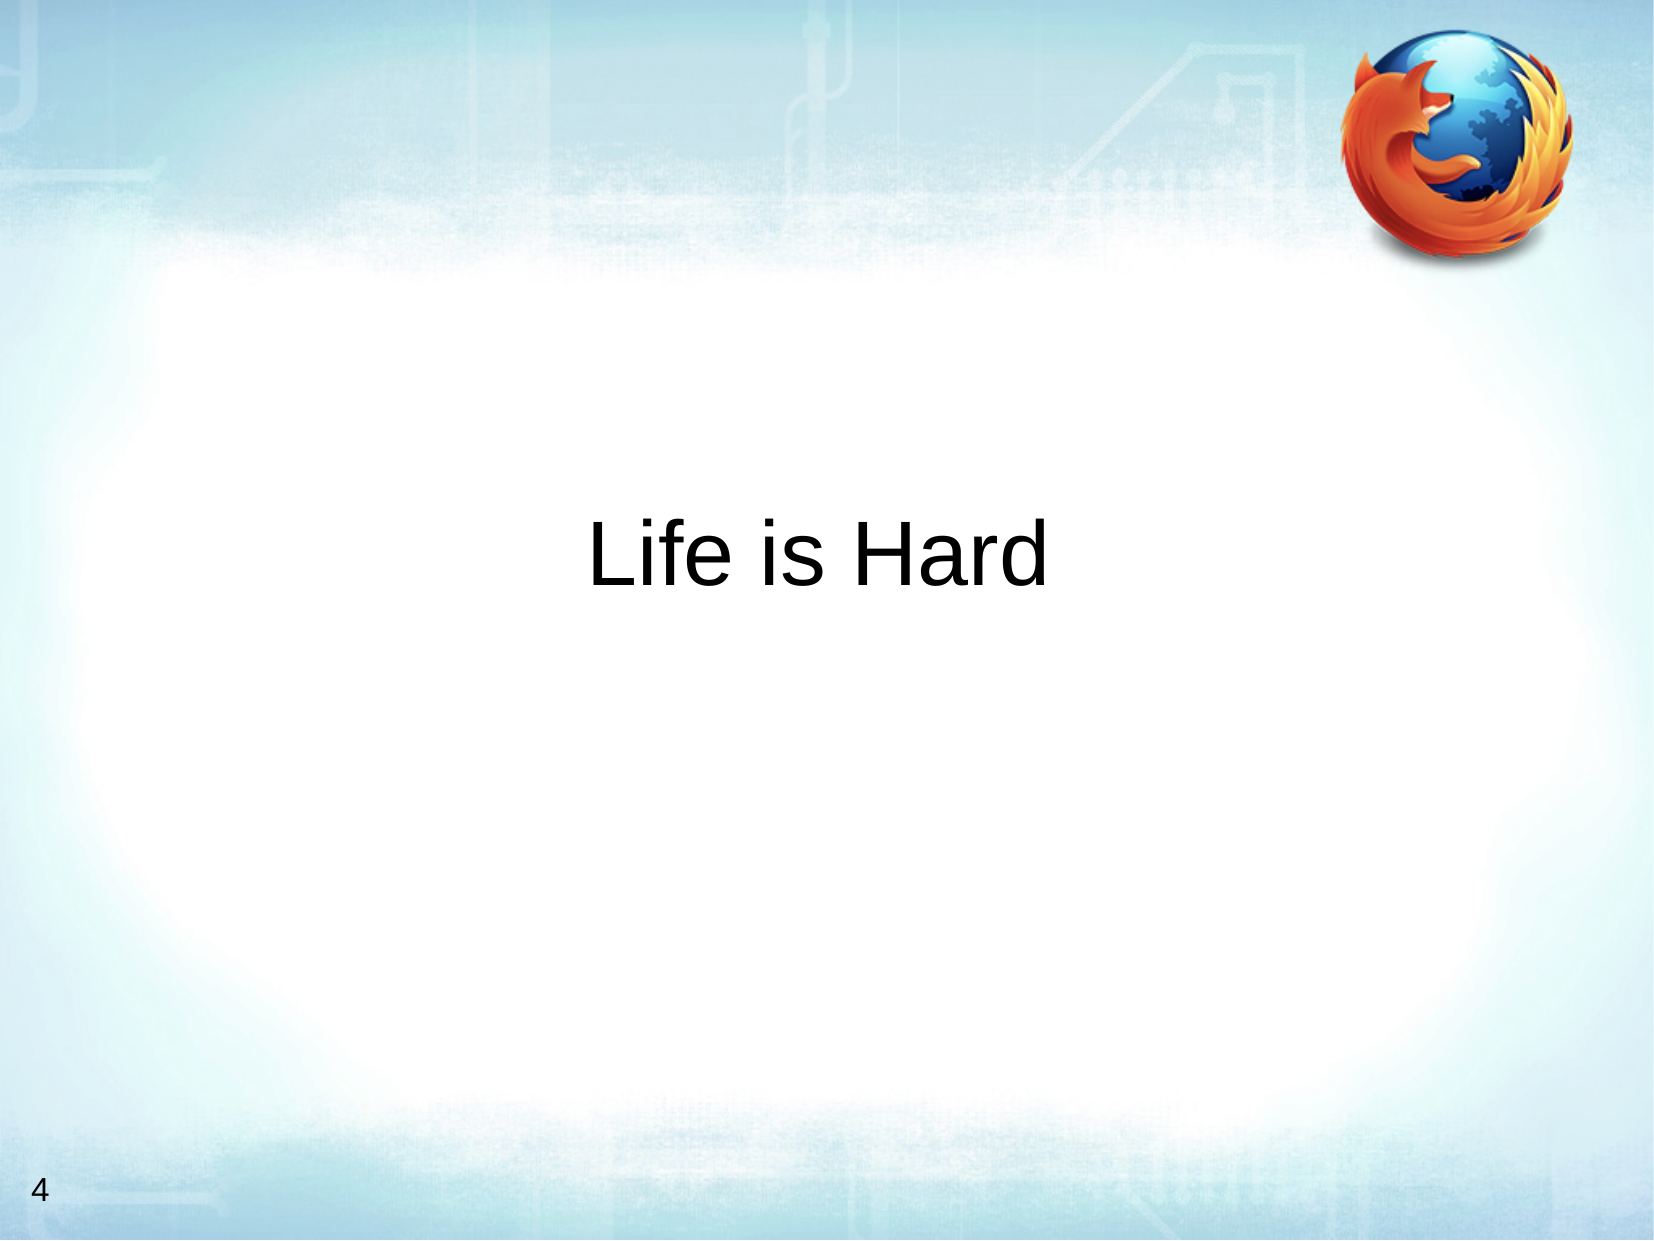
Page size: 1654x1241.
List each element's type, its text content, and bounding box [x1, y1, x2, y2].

picture [0, 0, 1654, 1240]
title Life is Hard [75, 450, 1564, 658]
